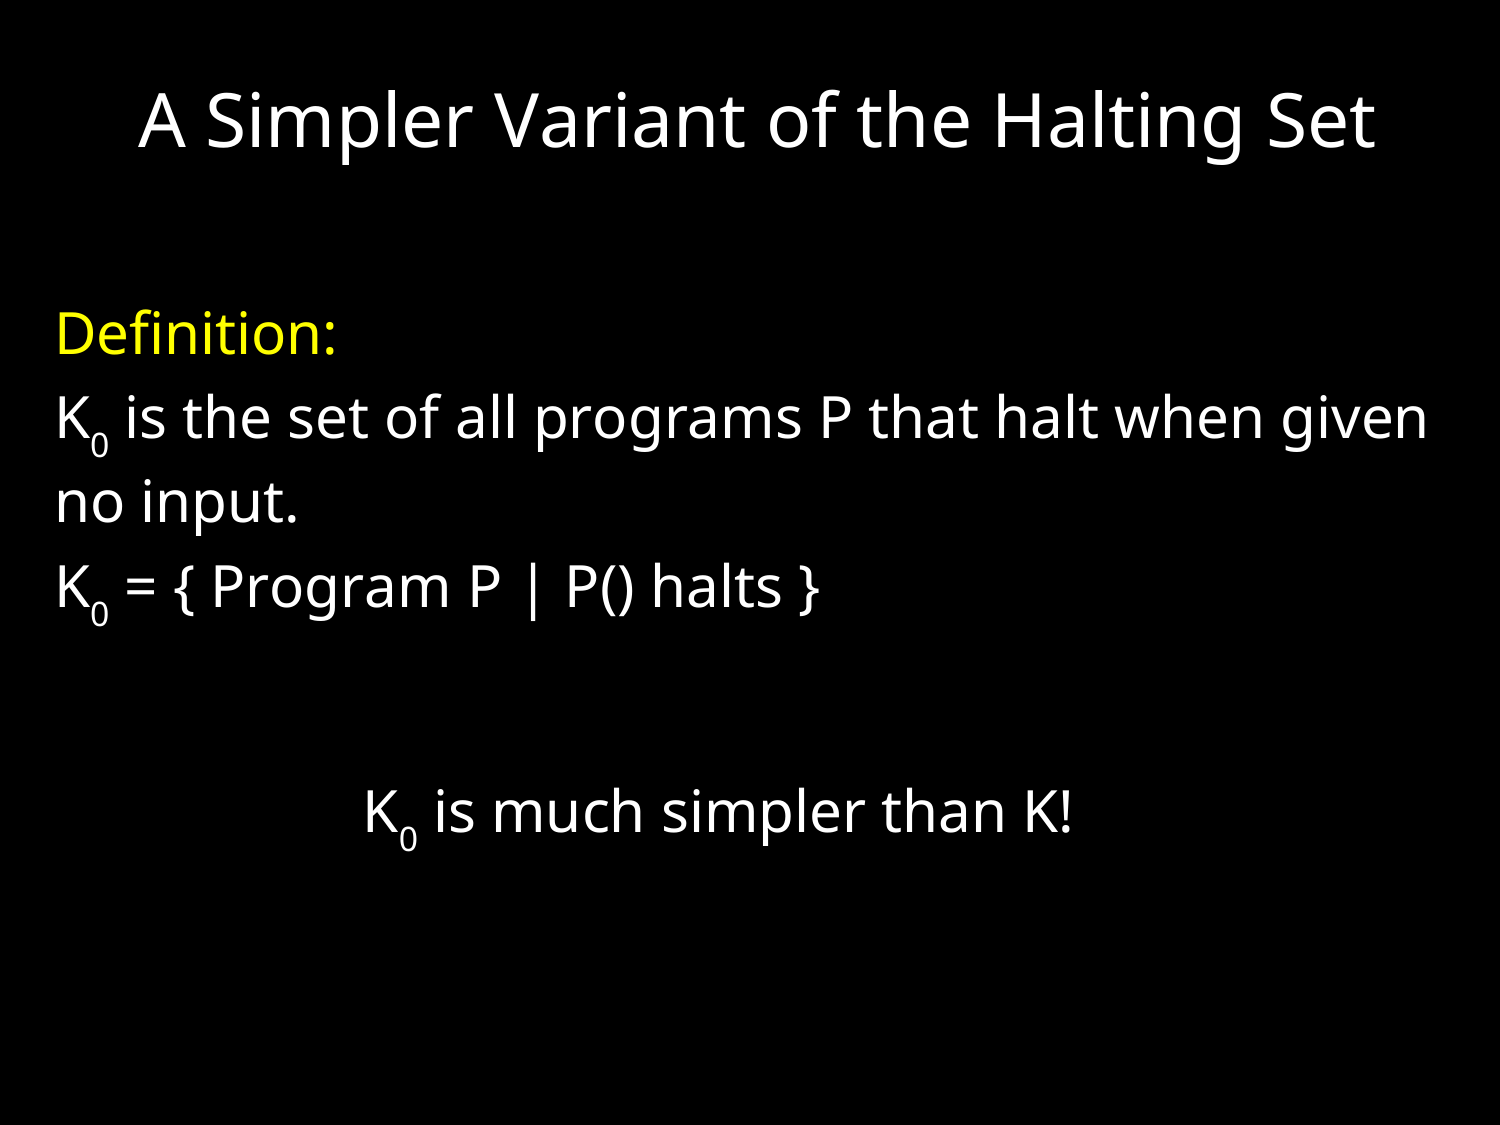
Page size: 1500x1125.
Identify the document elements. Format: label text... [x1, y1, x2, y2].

text_box Definition: K0 is the set of all programs P that halt when given no input. K0 = { Program P | P() halts } [39, 288, 1477, 594]
text_box K0 is much simpler than K! [269, 766, 1168, 868]
text_box A Simpler Variant of the Halting Set [82, 37, 1434, 198]
